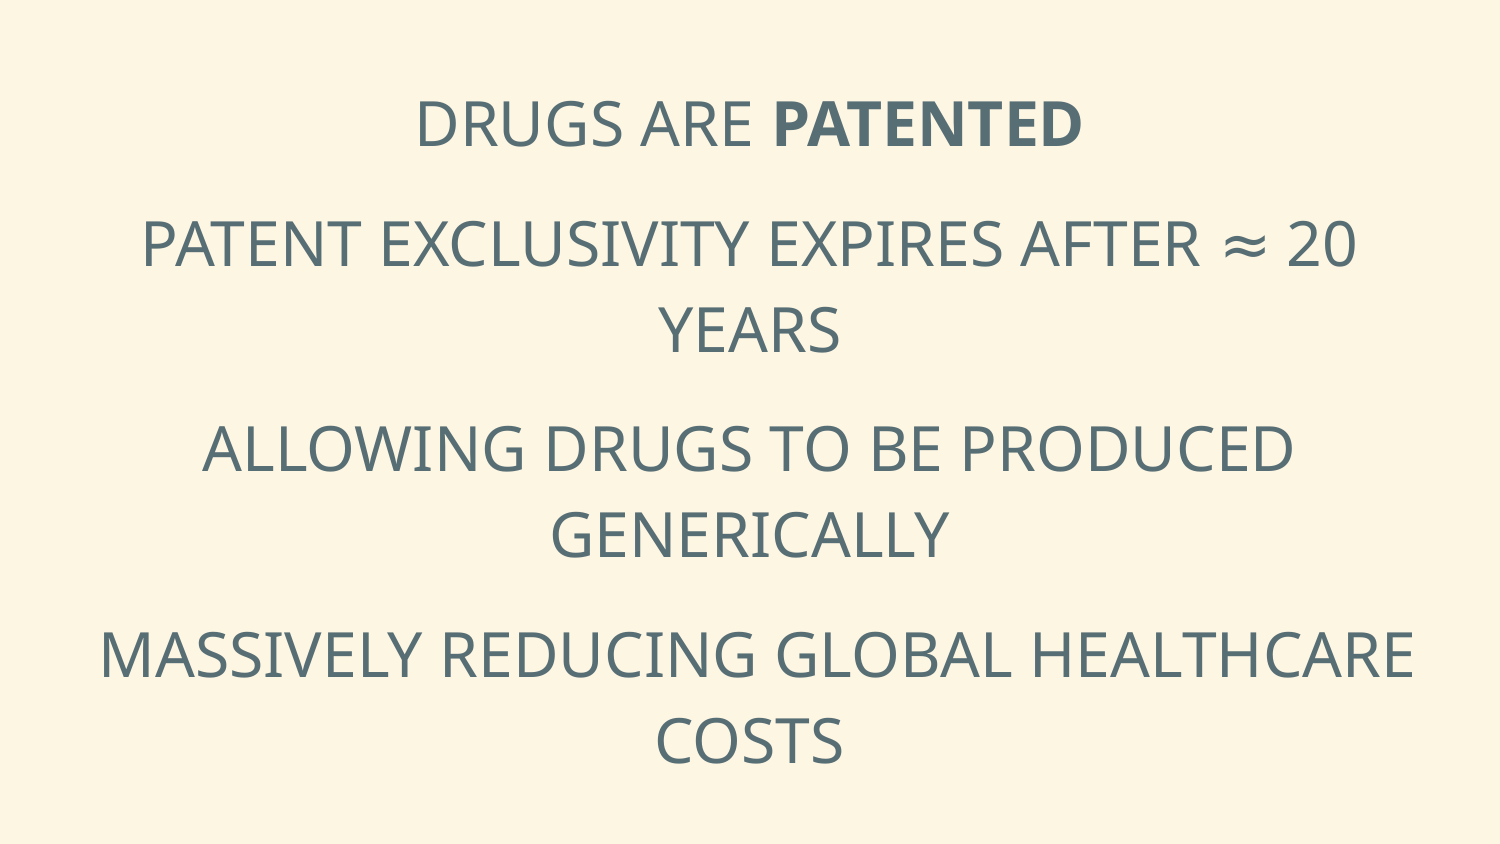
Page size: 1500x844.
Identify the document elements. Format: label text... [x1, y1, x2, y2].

list DRUGS ARE PATENTED PATENT EXCLUSIVITY EXPIRES AFTER ≈ 20 YEARS ALLOWING DRUGS TO BE PRODUCED GENERICALLY MASSIVELY REDUCING GLOBAL HEALTHCARE COSTS [51, 54, 1449, 795]
